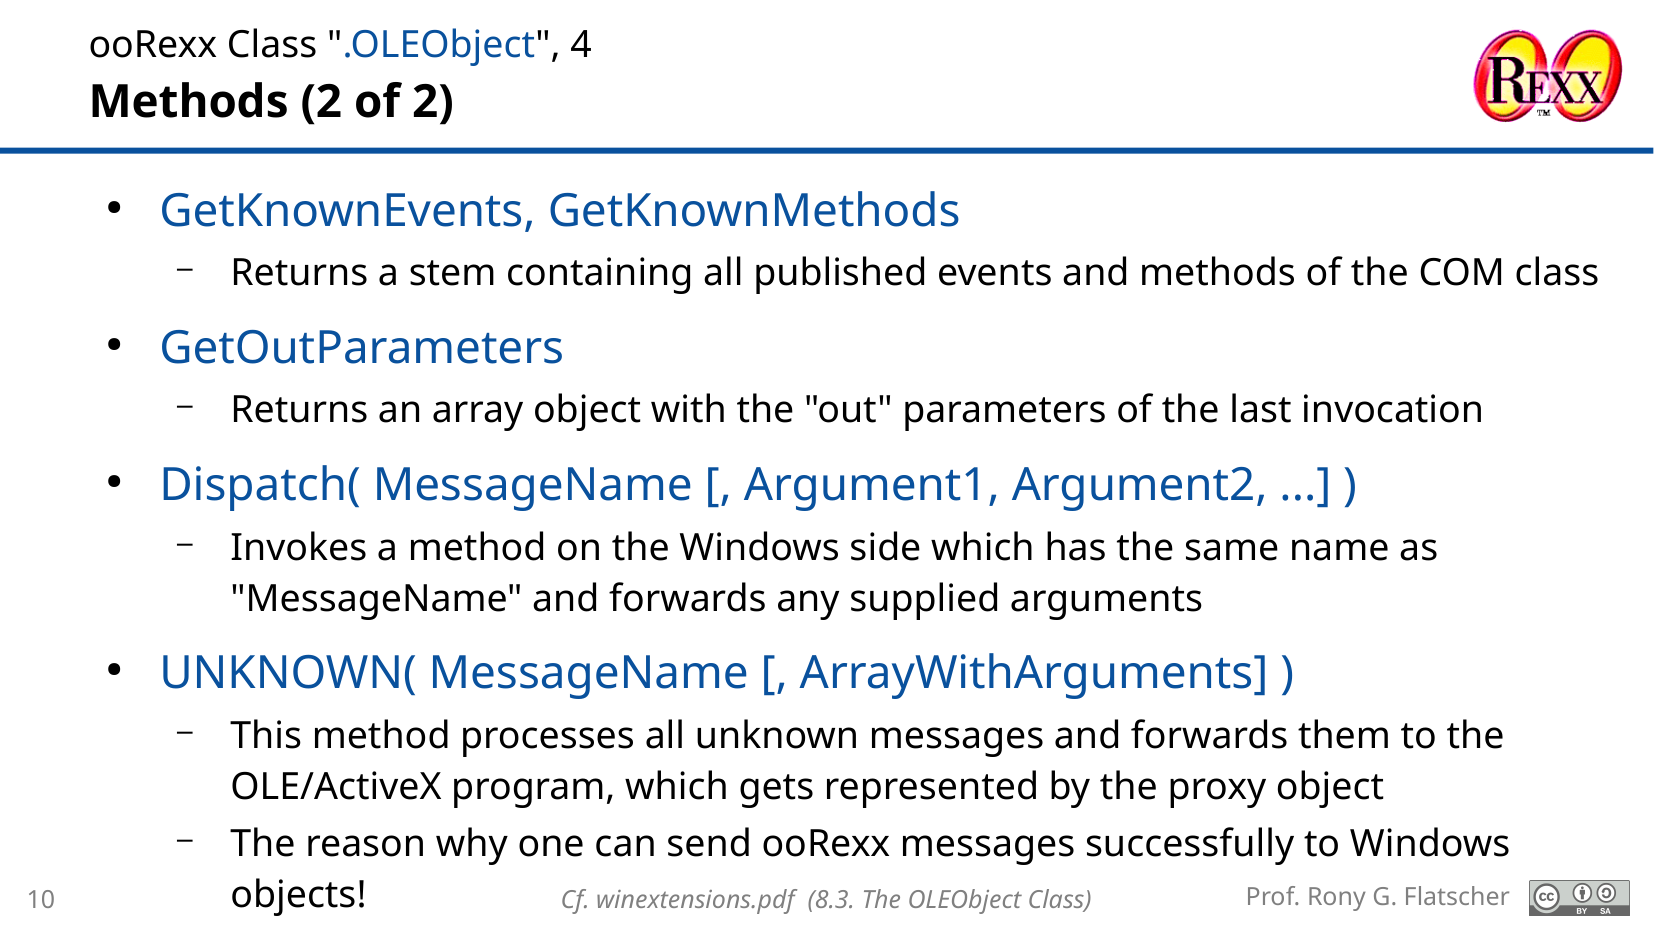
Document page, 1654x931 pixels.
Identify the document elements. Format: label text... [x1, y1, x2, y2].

title ooRexx Class ".OLEObject", 4 Methods (2 of 2) [29, 0, 1654, 148]
text_box Cf. winextensions.pdf (8.3. The OLEObject Class) [0, 874, 1654, 922]
list GetKnownEvents, GetKnownMethods Returns a stem containing all published events and methods of the COM class GetOutParameters Returns an array object with the "out" parameters of the last invocation Dispatch( MessageName [, Argument1, Argument2, ...] ) Invokes a method on the Windows side which has the same name as "MessageName" and forwards any supplied arguments UNKNOWN( MessageName [, ArrayWithArguments] ) This method processes all unknown messages and forwards them to the OLE/ActiveX program, which gets represented by the proxy object The reason why one can send ooRexx messages successfully to Windows objects! [88, 177, 1614, 857]
